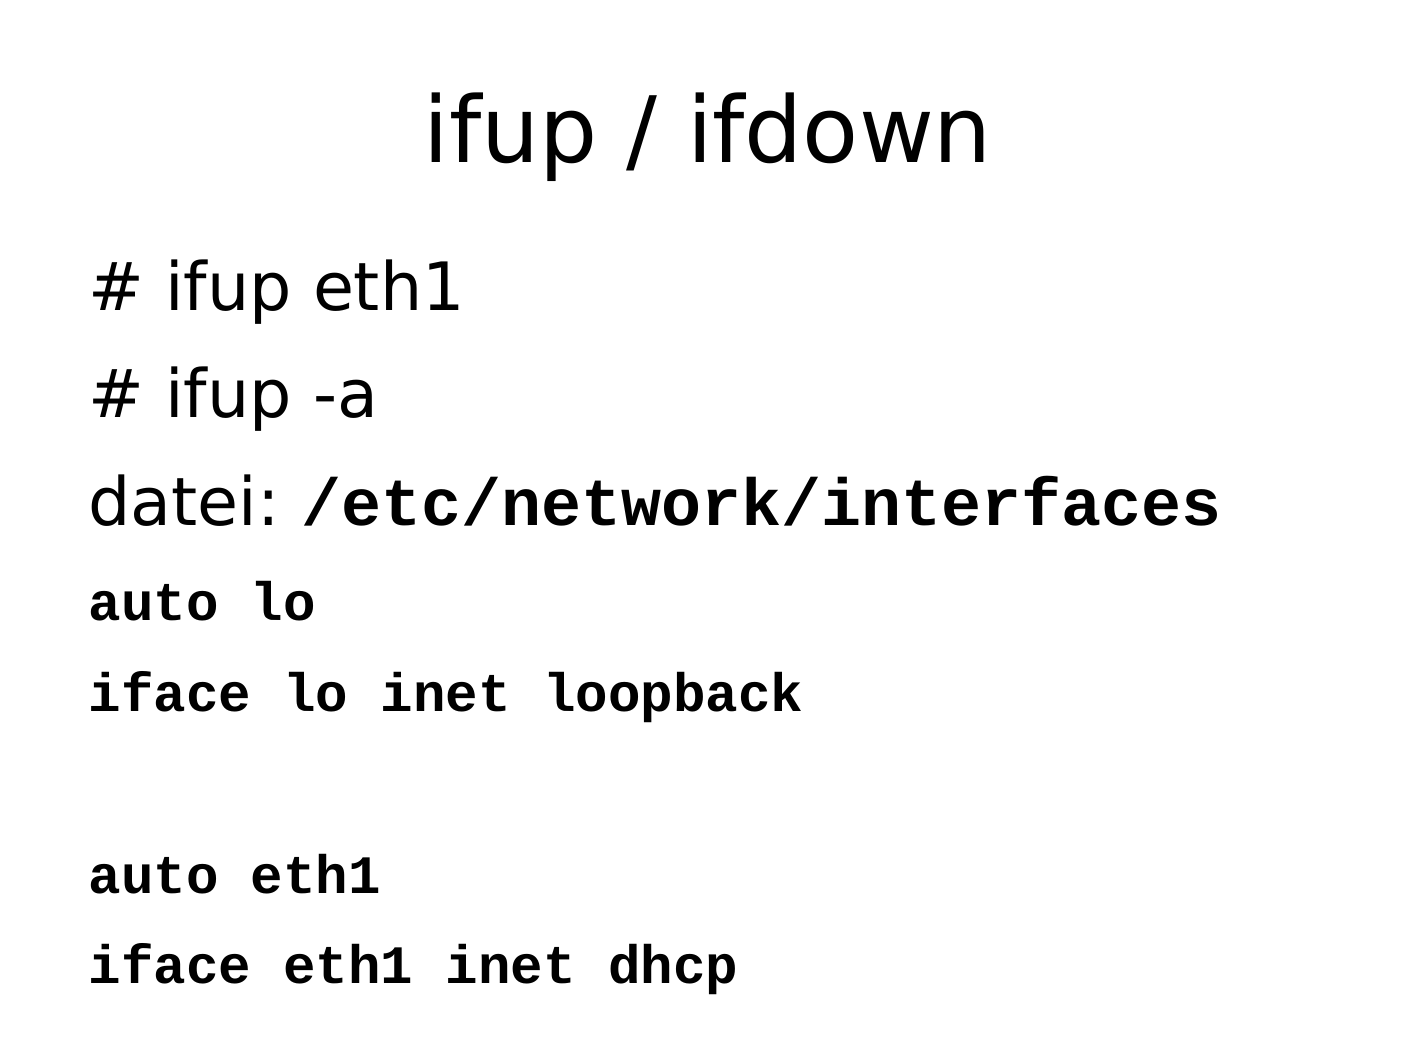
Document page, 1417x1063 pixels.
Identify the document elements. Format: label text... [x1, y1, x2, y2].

title ifup / ifdown [70, 49, 1346, 213]
list # ifup eth1 # ifup -a datei: /etc/network/interfaces auto lo iface lo inet loopback auto eth1 iface eth1 inet dhcp [70, 248, 1346, 1001]
